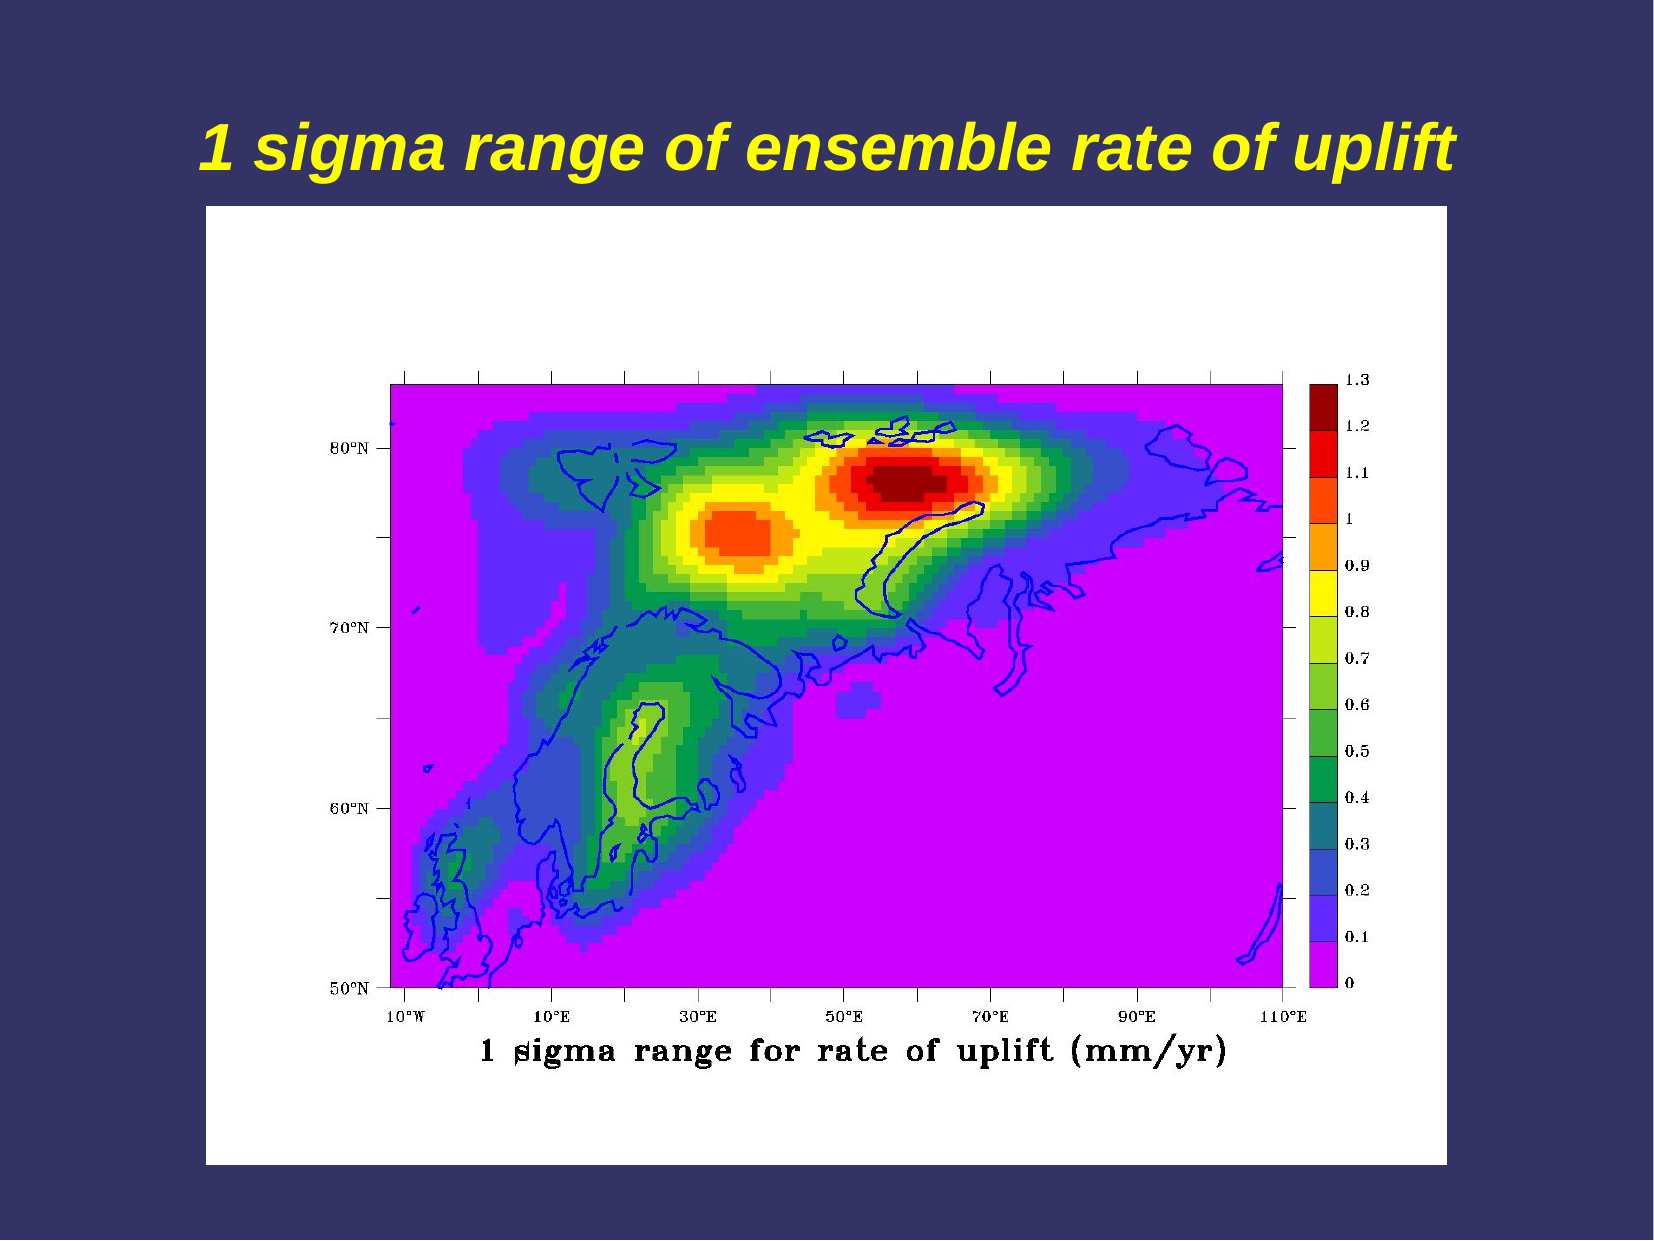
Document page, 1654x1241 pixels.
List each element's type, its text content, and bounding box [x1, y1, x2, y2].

picture [206, 206, 1447, 1165]
title 1 sigma range of ensemble rate of uplift [121, 49, 1534, 250]
